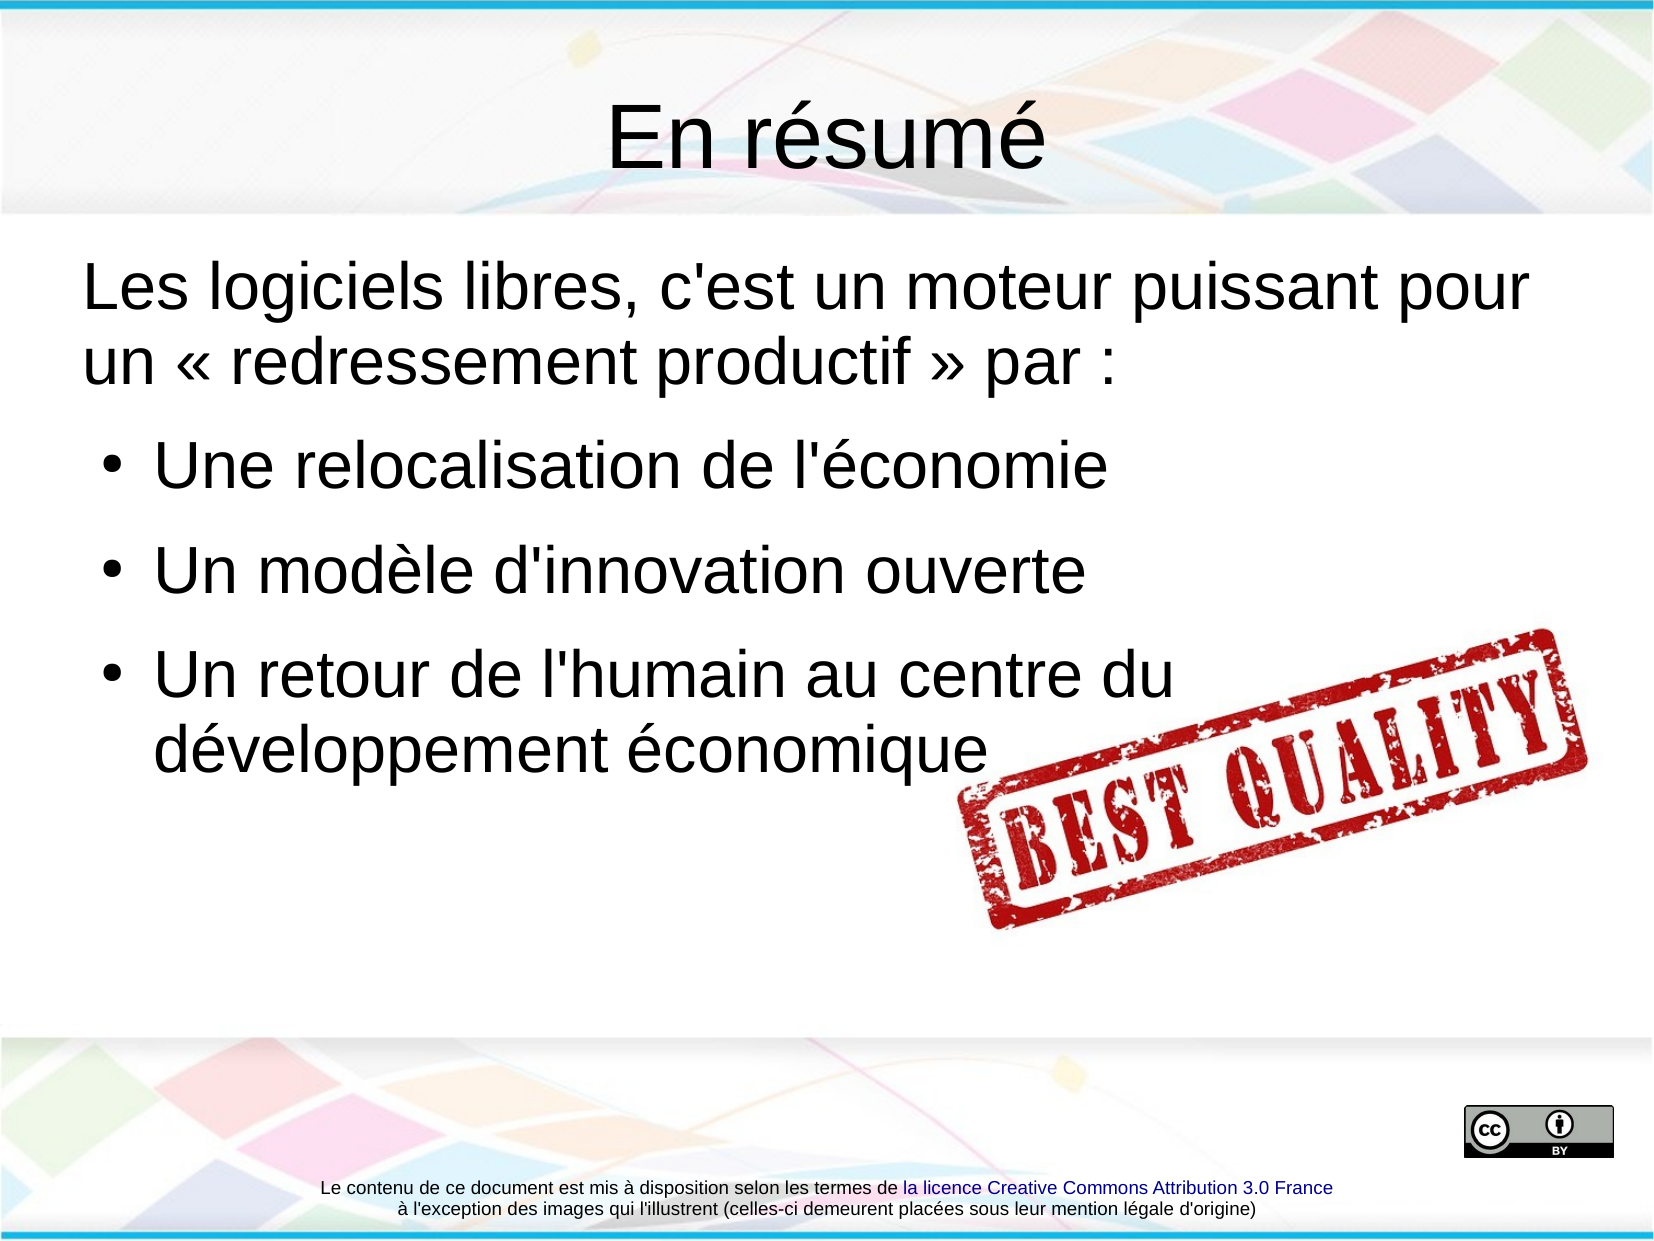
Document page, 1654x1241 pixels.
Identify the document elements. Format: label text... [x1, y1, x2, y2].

picture [0, 507, 1654, 1241]
list Les logiciels libres, c'est un moteur puissant pour un « redressement productif » par : Une relocalisation de l'économie Un modèle d'innovation ouverte Un retour de l'humain au centre du développement économique [82, 249, 1538, 969]
picture [0, 0, 1654, 216]
title En résumé [82, 49, 1571, 225]
